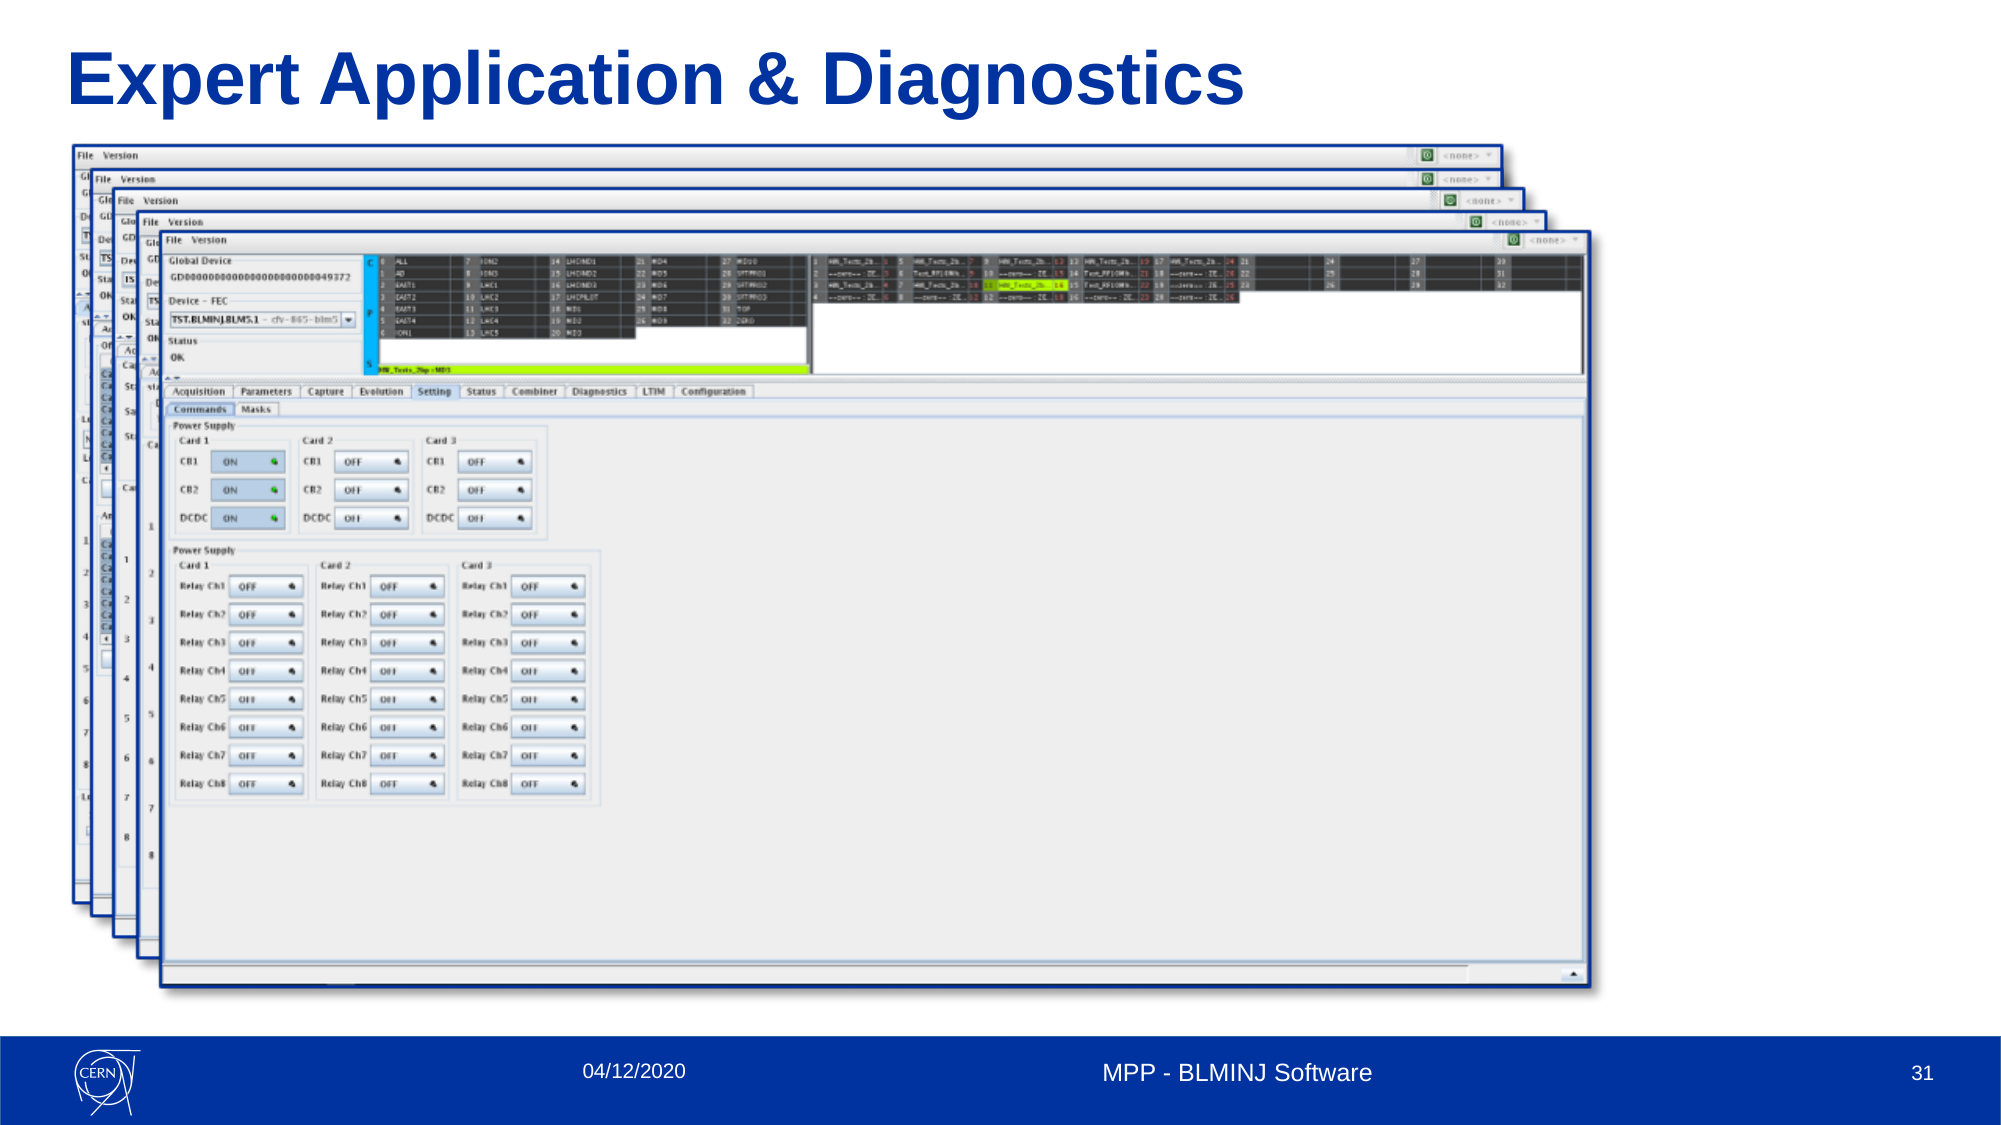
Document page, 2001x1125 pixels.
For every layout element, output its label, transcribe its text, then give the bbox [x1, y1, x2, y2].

picture [1, 1037, 2000, 1125]
title Expert Application & Diagnostics [66, 44, 1934, 135]
slide_number 04/12/2020 [571, 1041, 686, 1102]
picture [66, 138, 1612, 1009]
footer MPP - BLMINJ Software [698, 1042, 1777, 1103]
slide_number 31 [1822, 1042, 1935, 1103]
